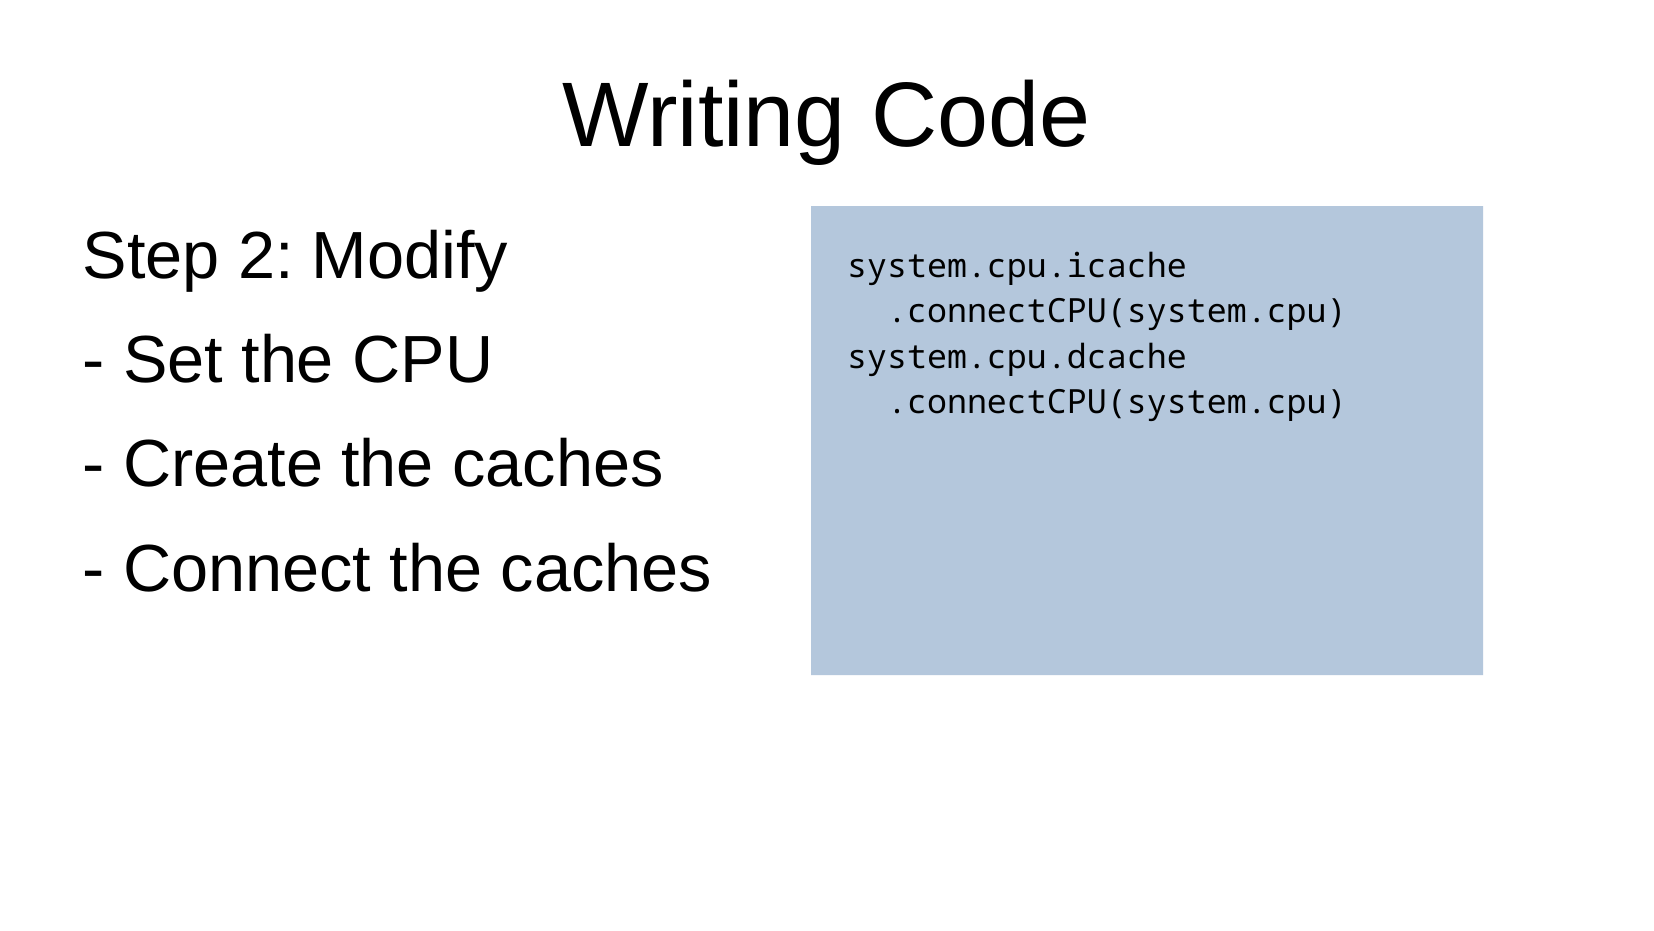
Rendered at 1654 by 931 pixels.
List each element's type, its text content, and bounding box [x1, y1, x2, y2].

title Writing Code [82, 37, 1571, 193]
list [750, 217, 1572, 758]
text_box system.cpu.icache .connectCPU(system.cpu) system.cpu.dcache .connectCPU(system.cpu) [811, 206, 1484, 676]
list Step 2: Modify - Set the CPU - Create the caches - Connect the caches [82, 217, 750, 758]
